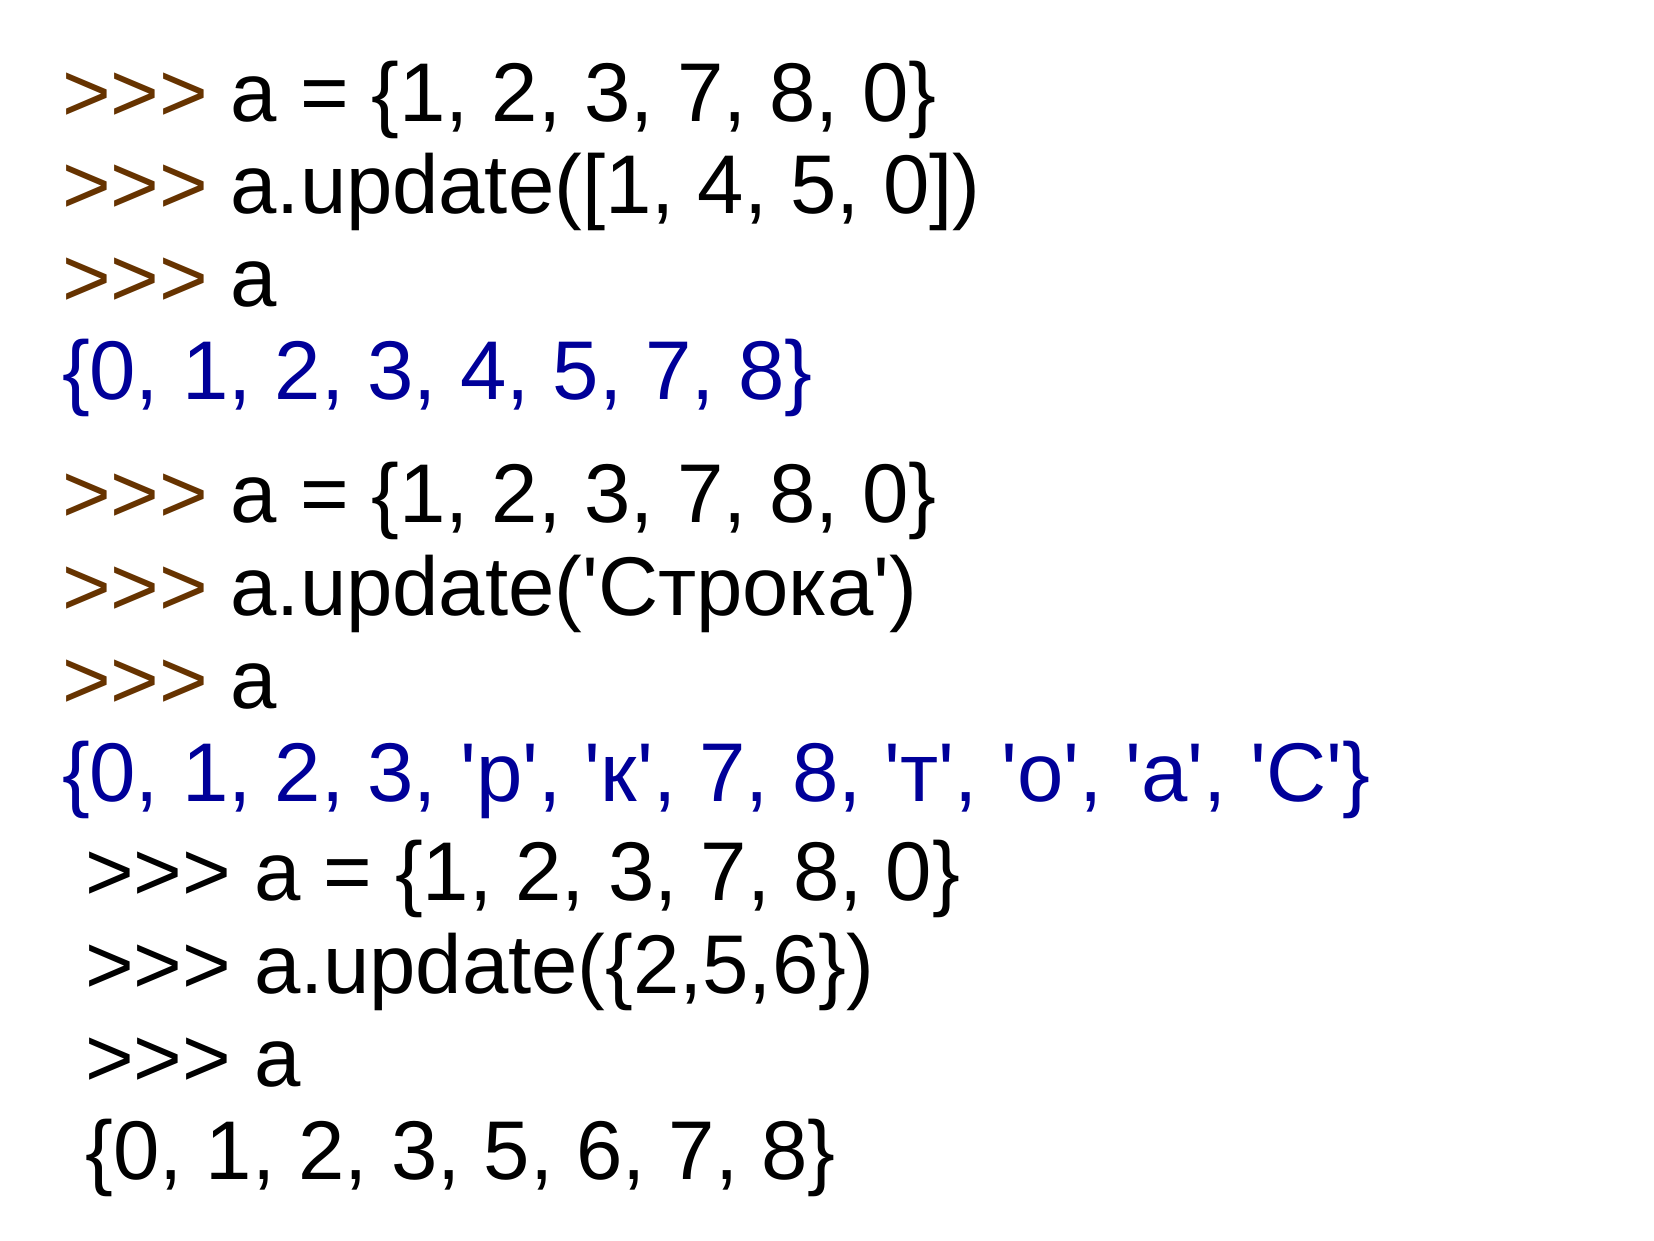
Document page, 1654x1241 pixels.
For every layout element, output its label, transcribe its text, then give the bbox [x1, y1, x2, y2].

text_box >>> a = {1, 2, 3, 7, 8, 0} >>> a.update([1, 4, 5, 0]) >>> a {0, 1, 2, 3, 4, 5, 7, 8} [47, 38, 1531, 426]
text_box >>> a = {1, 2, 3, 7, 8, 0} >>> a.update('Строка') >>> a {0, 1, 2, 3, 'р', 'к', 7, 8, 'т', 'о', 'а', 'С'} [47, 439, 1530, 827]
text_box >>> a = {1, 2, 3, 7, 8, 0} >>> a.update({2,5,6}) >>> a {0, 1, 2, 3, 5, 6, 7, 8} [70, 817, 1548, 1205]
